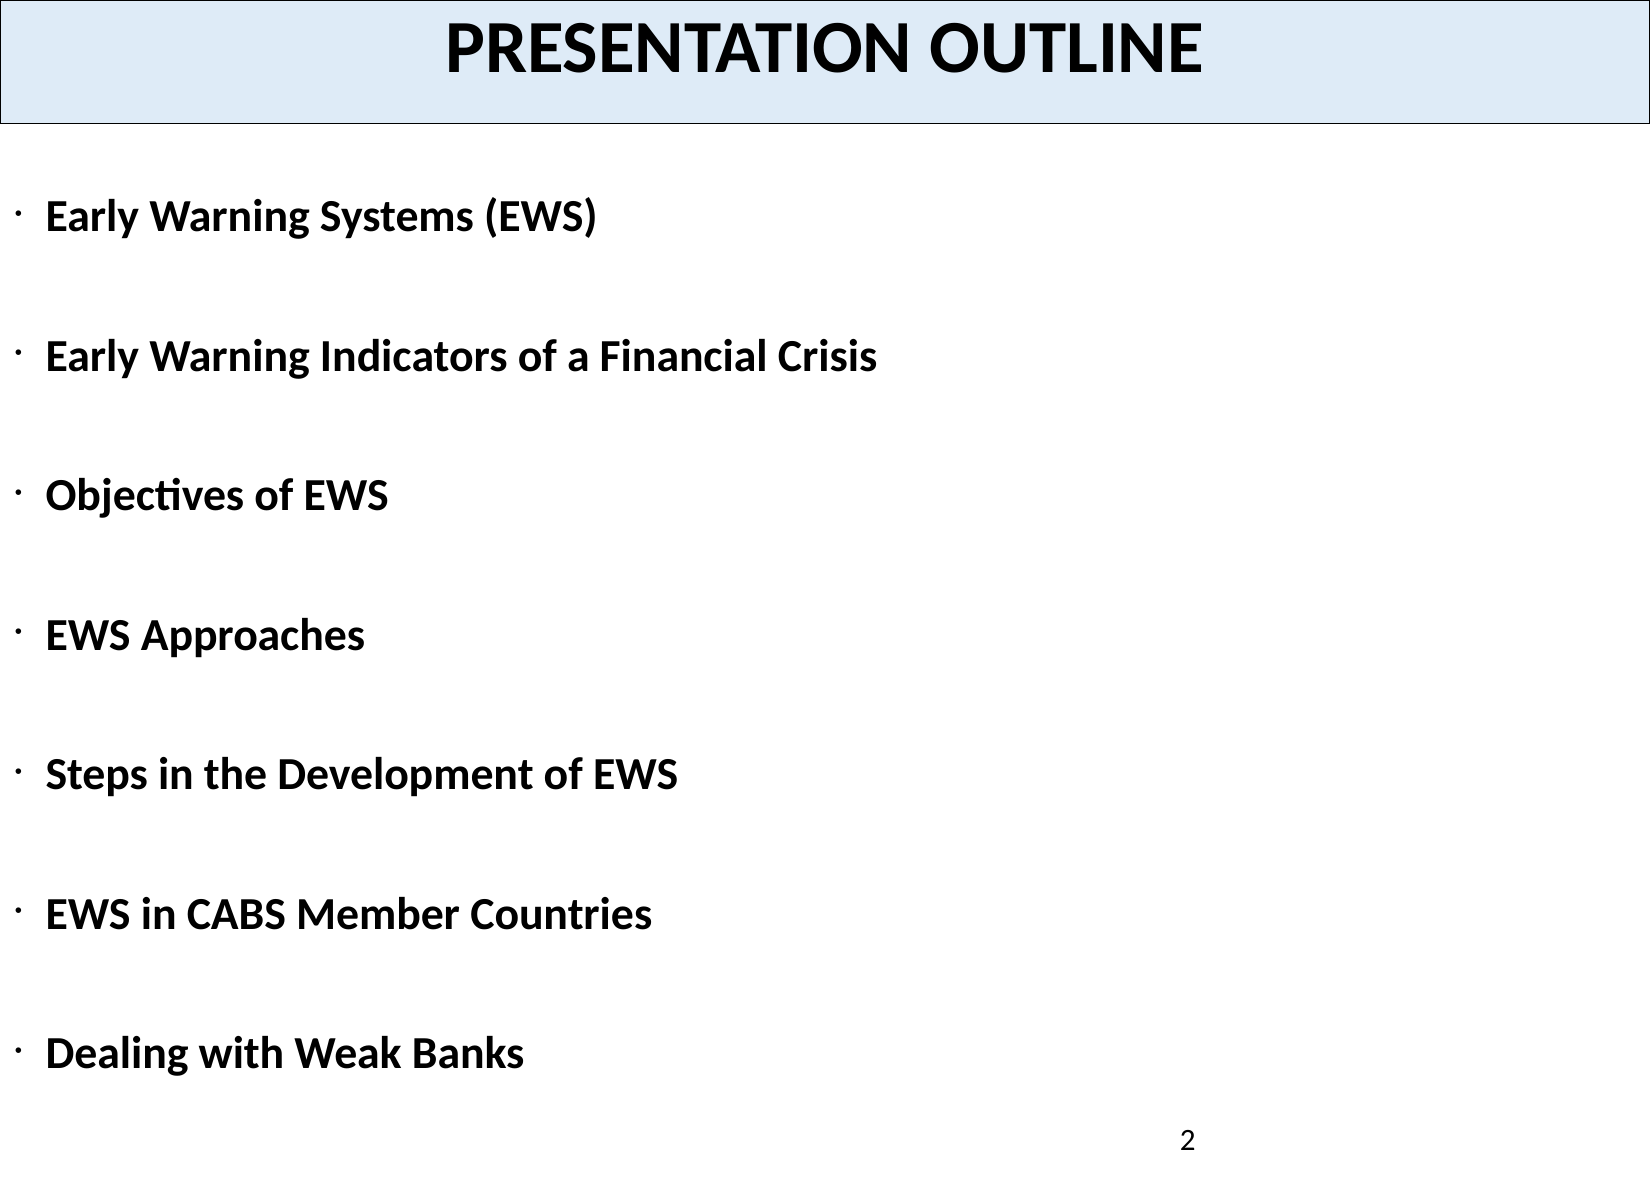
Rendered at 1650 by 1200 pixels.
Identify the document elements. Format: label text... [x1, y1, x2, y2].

slide_number <numéro> [1165, 1112, 1537, 1177]
title PRESENTATION OUTLINE [0, 0, 1650, 123]
list Early Warning Systems (EWS) Early Warning Indicators of a Financial Crisis Objectives of EWS EWS Approaches Steps in the Development of EWS EWS in CABS Member Countries Dealing with Weak Banks [0, 123, 1650, 1177]
